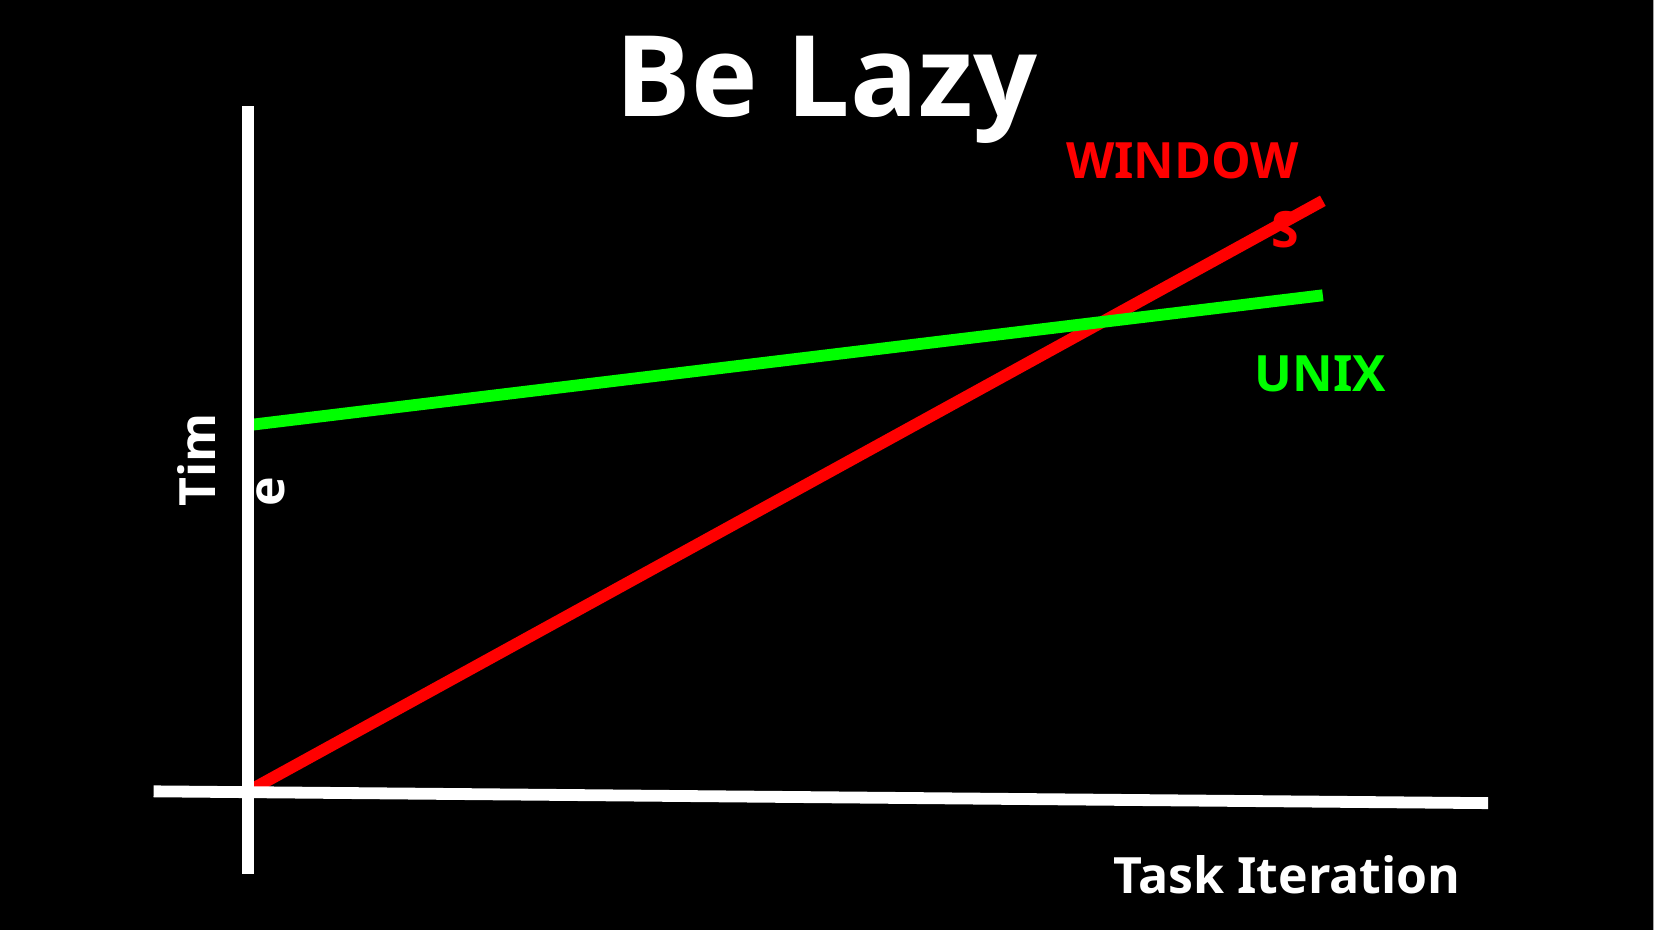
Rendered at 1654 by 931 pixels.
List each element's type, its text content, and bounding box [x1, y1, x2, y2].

text_box WINDOWS [1051, 215, 1335, 250]
text_box UNIX [1240, 330, 1524, 440]
text_box Task Iteration [1098, 832, 1501, 931]
text_box Time [155, 381, 287, 522]
title Be Lazy [82, 0, 1571, 215]
